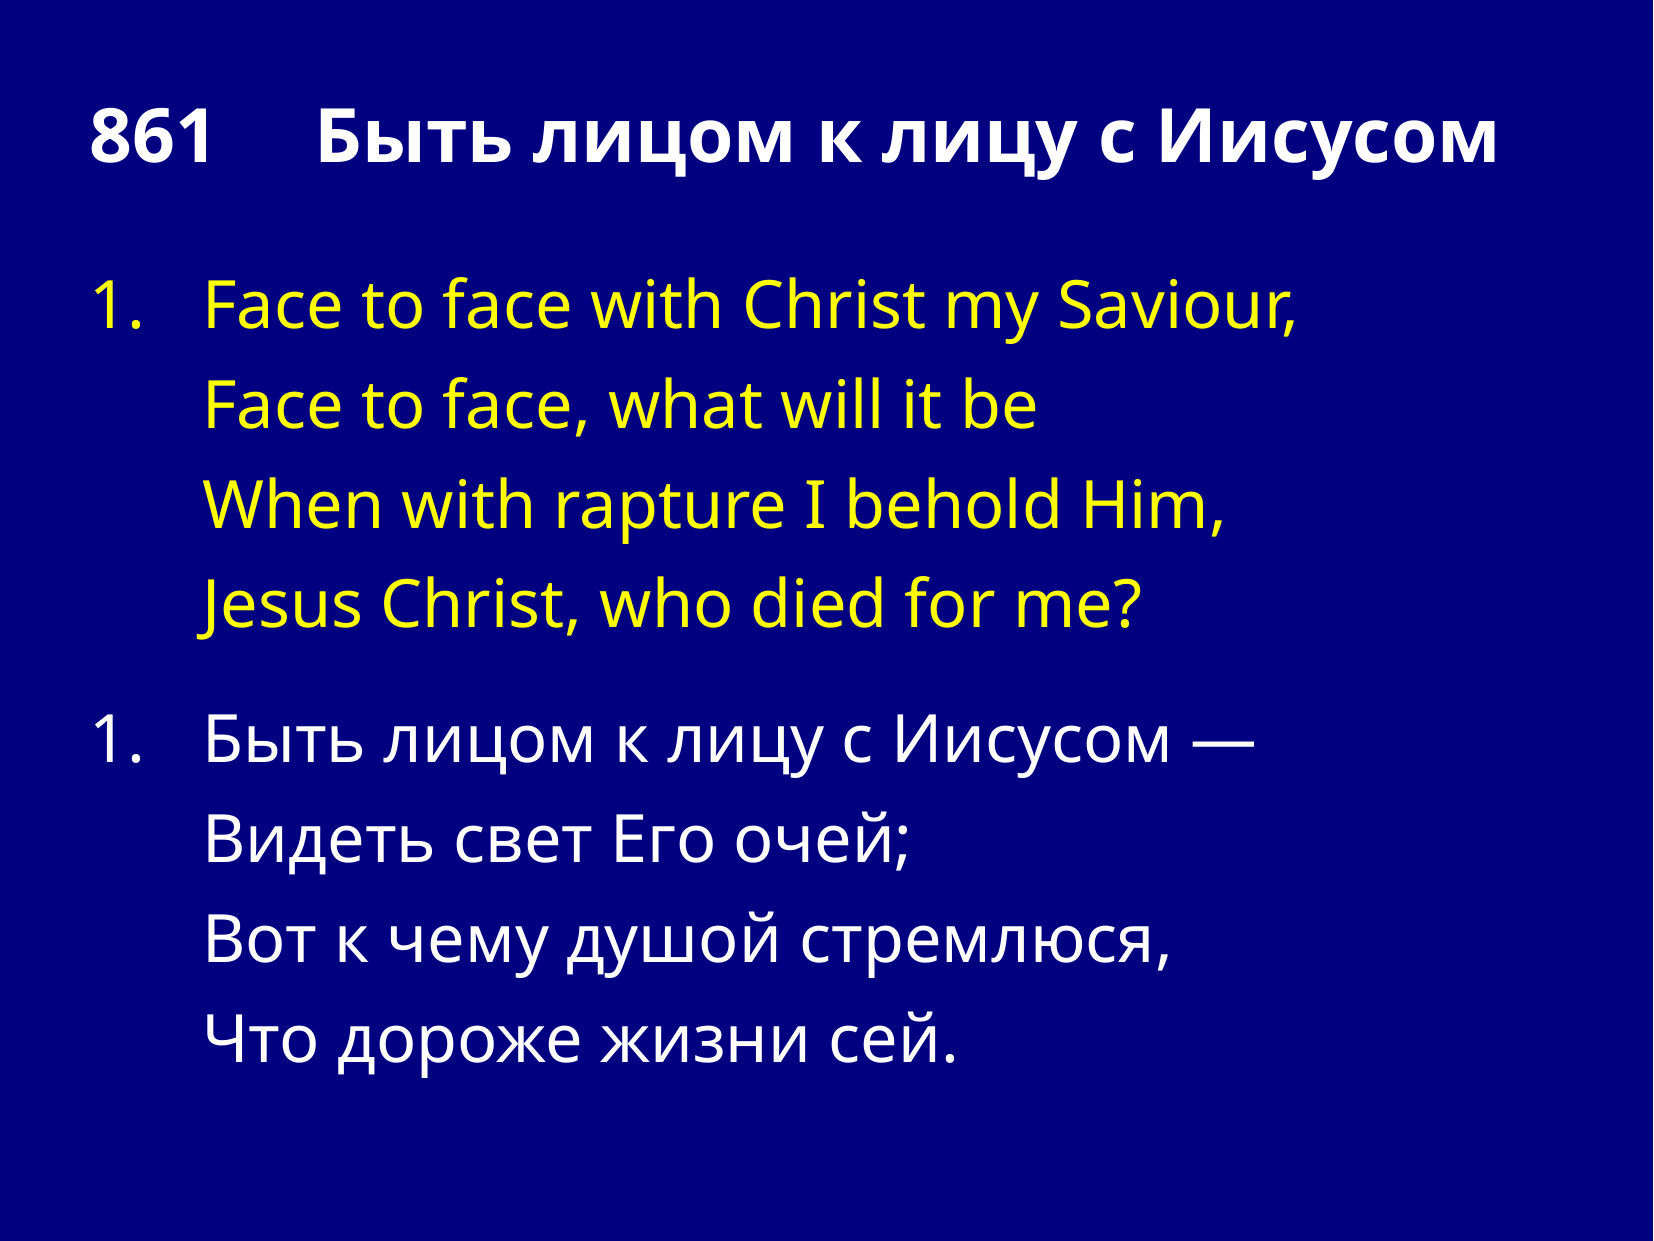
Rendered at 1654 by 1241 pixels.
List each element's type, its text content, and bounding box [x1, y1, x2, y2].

text_box 861 Быть лицом к лицу с Иисусом [75, 75, 1651, 188]
text_box 1. Быть лицом к лицу с Иисусом — Видеть свет Его очей; Вот к чему душой стремлюся, Что дороже жизни сей. [75, 675, 1576, 1163]
text_box 1. Face to face with Christ my Saviour, Face to face, what will it be When with rapture I behold Him, Jesus Christ, who died for me? [75, 188, 1576, 638]
